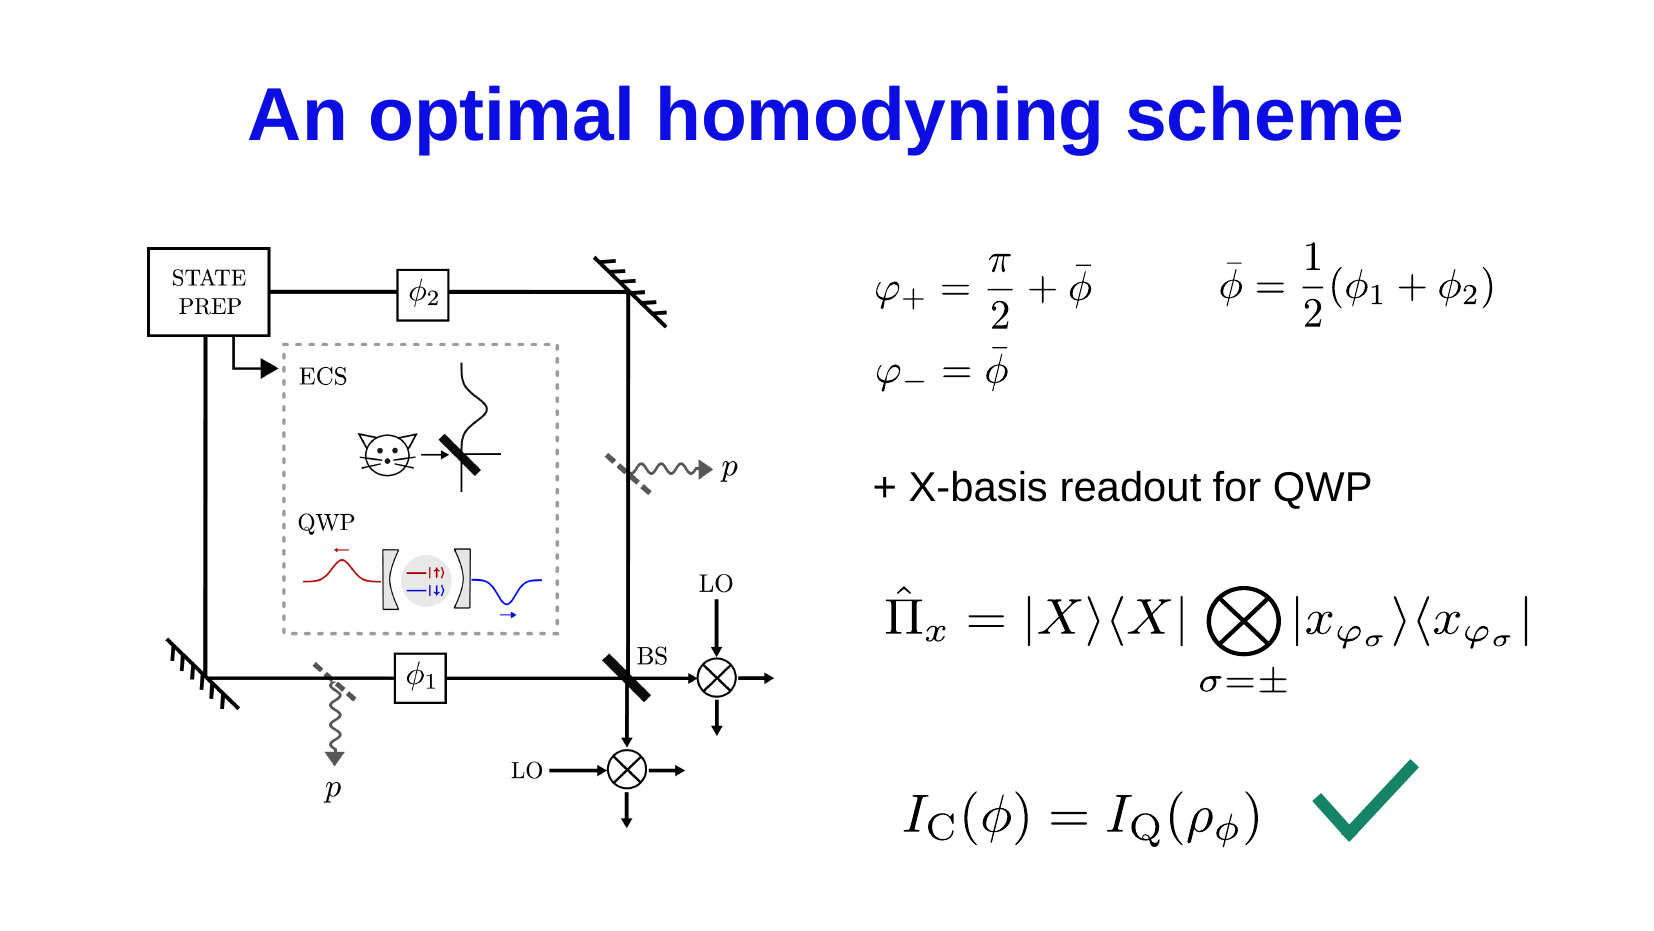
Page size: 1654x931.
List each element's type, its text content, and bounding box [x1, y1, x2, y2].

text_box [1220, 242, 1493, 327]
text_box [903, 791, 1258, 848]
picture [147, 247, 774, 828]
text_box [876, 347, 1008, 392]
text_box [876, 253, 1092, 329]
title An optimal homodyning scheme [82, 37, 1571, 193]
text_box + X-basis readout for QWP [857, 456, 1484, 565]
text_box [885, 586, 1528, 693]
